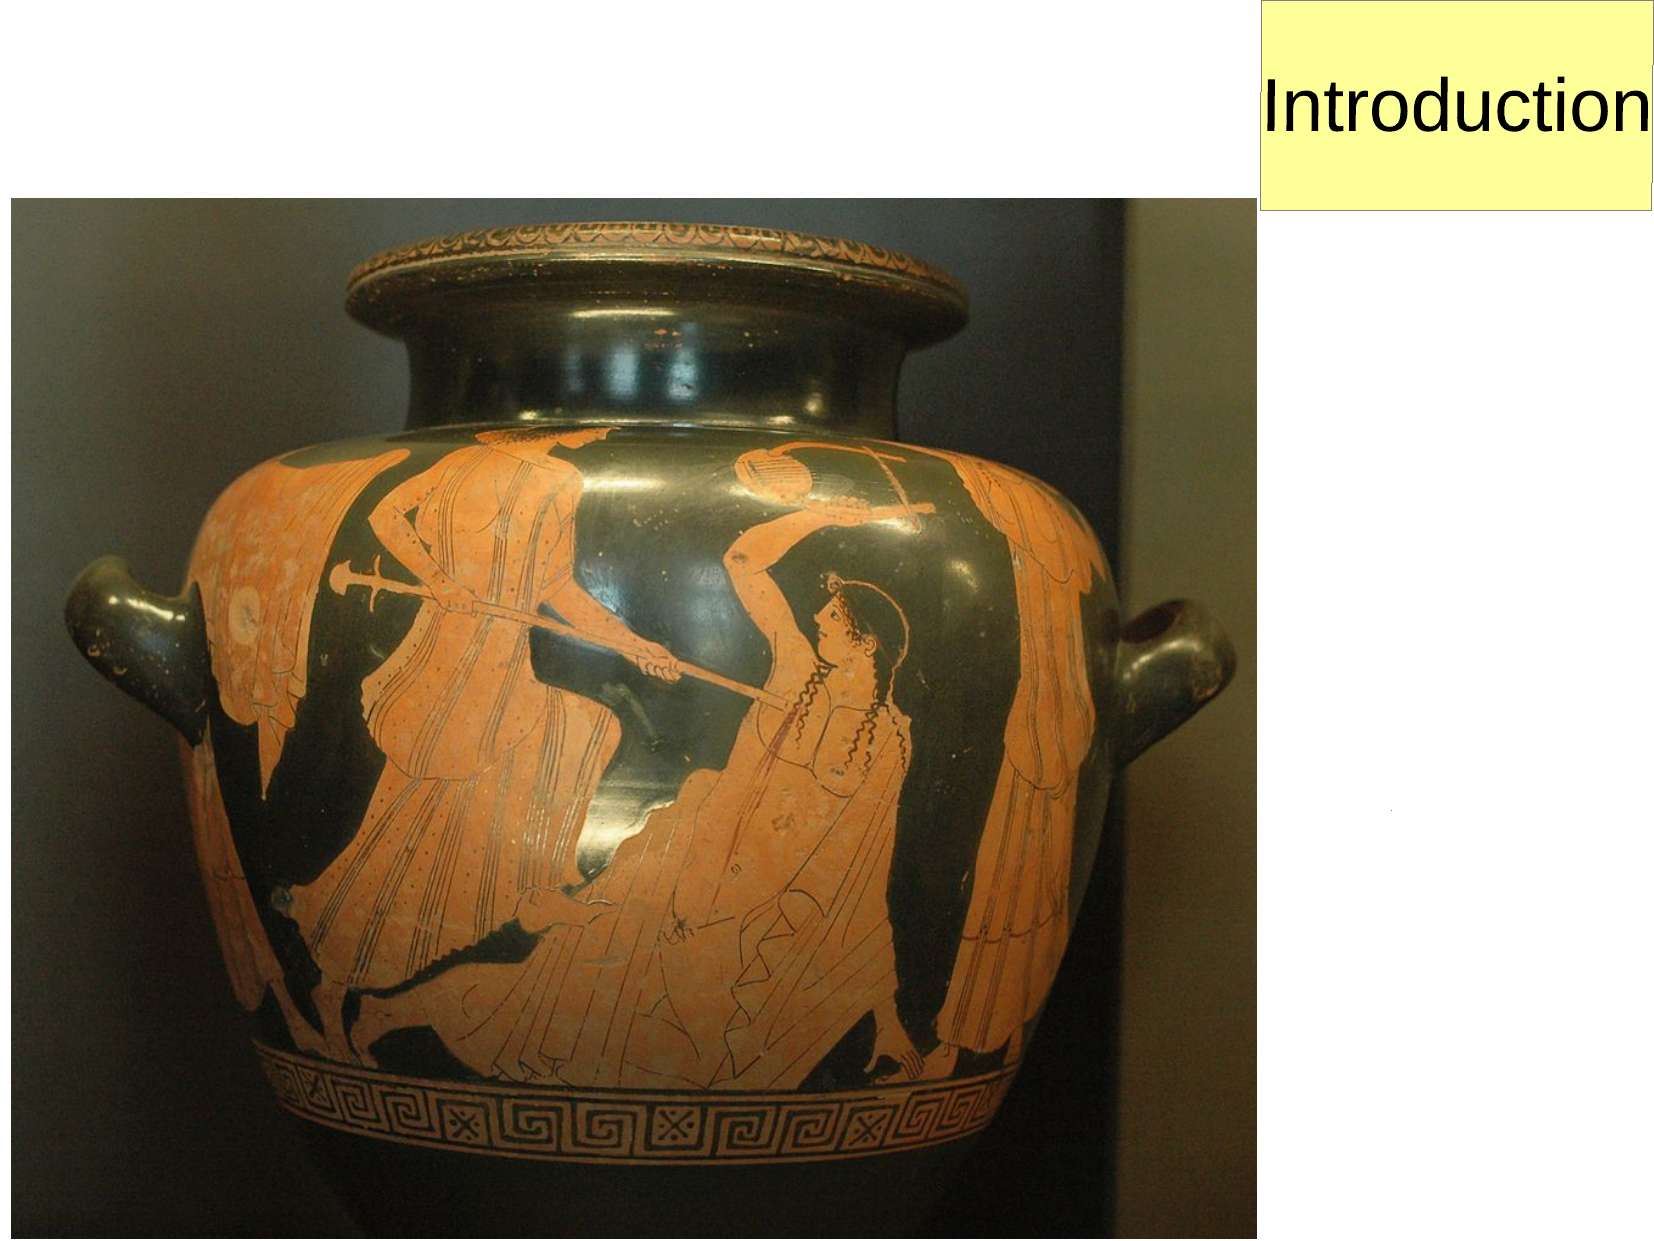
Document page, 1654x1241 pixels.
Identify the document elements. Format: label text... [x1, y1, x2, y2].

text_box Introduction [1260, 0, 1654, 211]
picture [11, 198, 1257, 1239]
